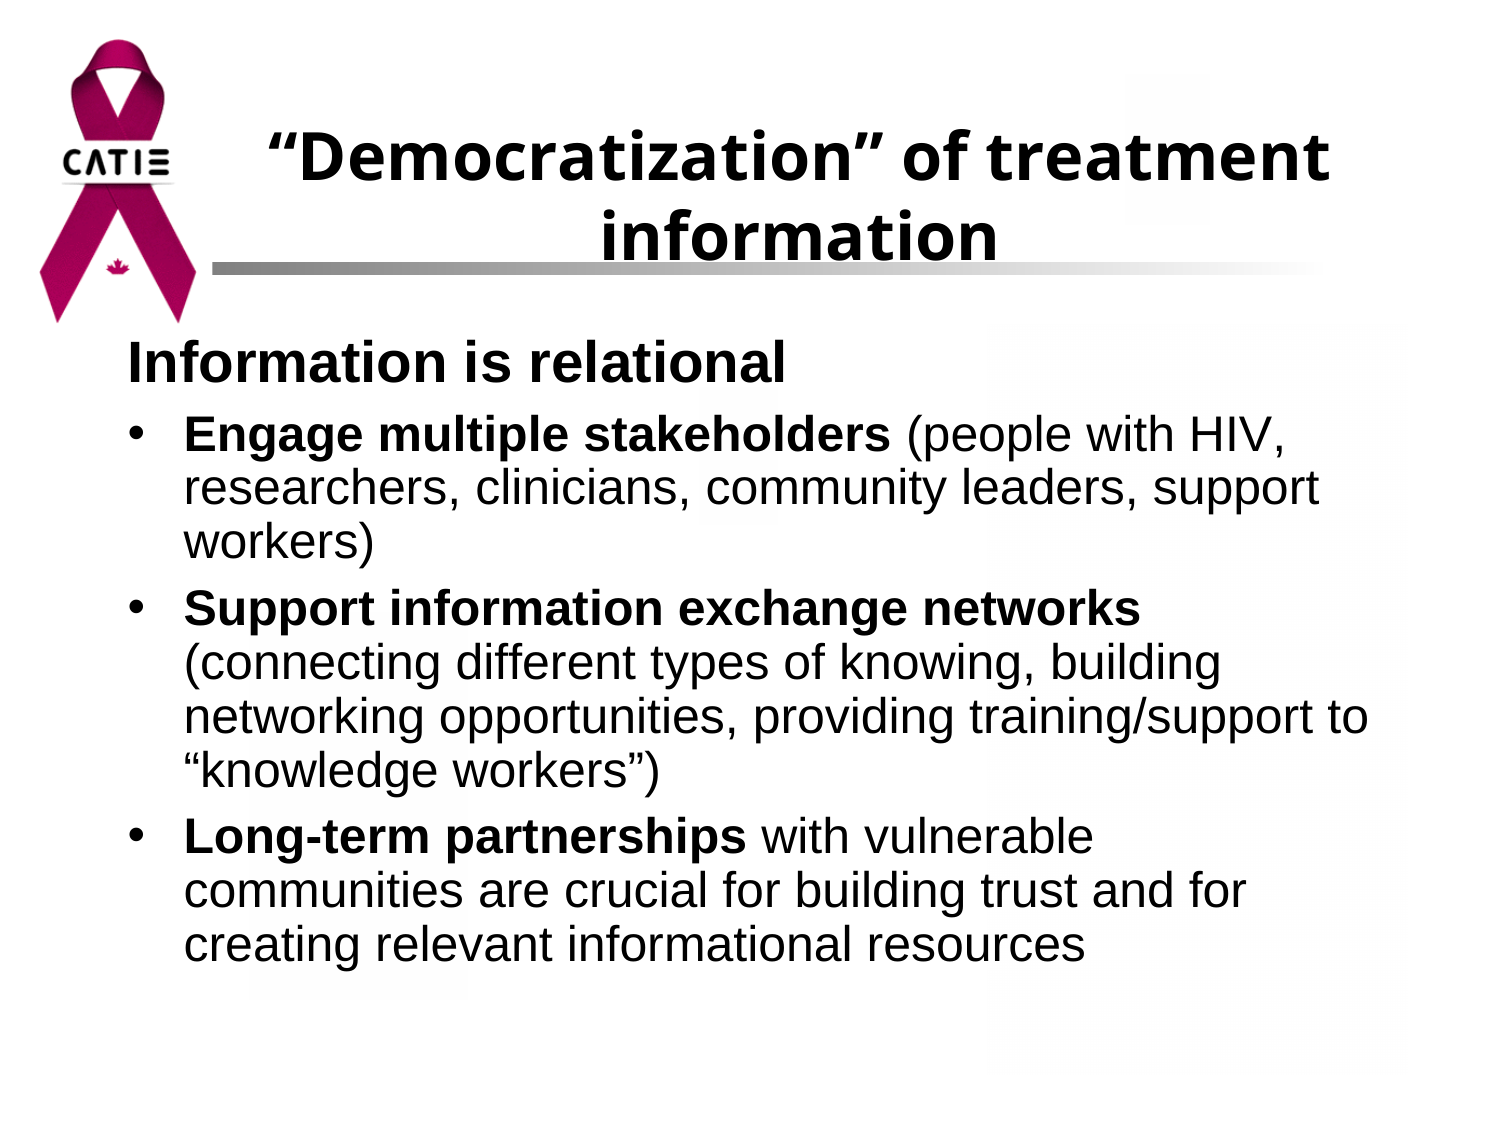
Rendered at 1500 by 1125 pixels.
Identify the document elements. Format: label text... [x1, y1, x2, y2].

picture [37, 37, 198, 325]
title “Democratization” of treatment information [212, 99, 1388, 288]
list Information is relational Engage multiple stakeholders (people with HIV, researchers, clinicians, community leaders, support workers) Support information exchange networks (connecting different types of knowing, building networking opportunities, providing training/support to “knowledge workers”) Long-term partnerships with vulnerable communities are crucial for building trust and for creating relevant informational resources [112, 324, 1388, 1125]
